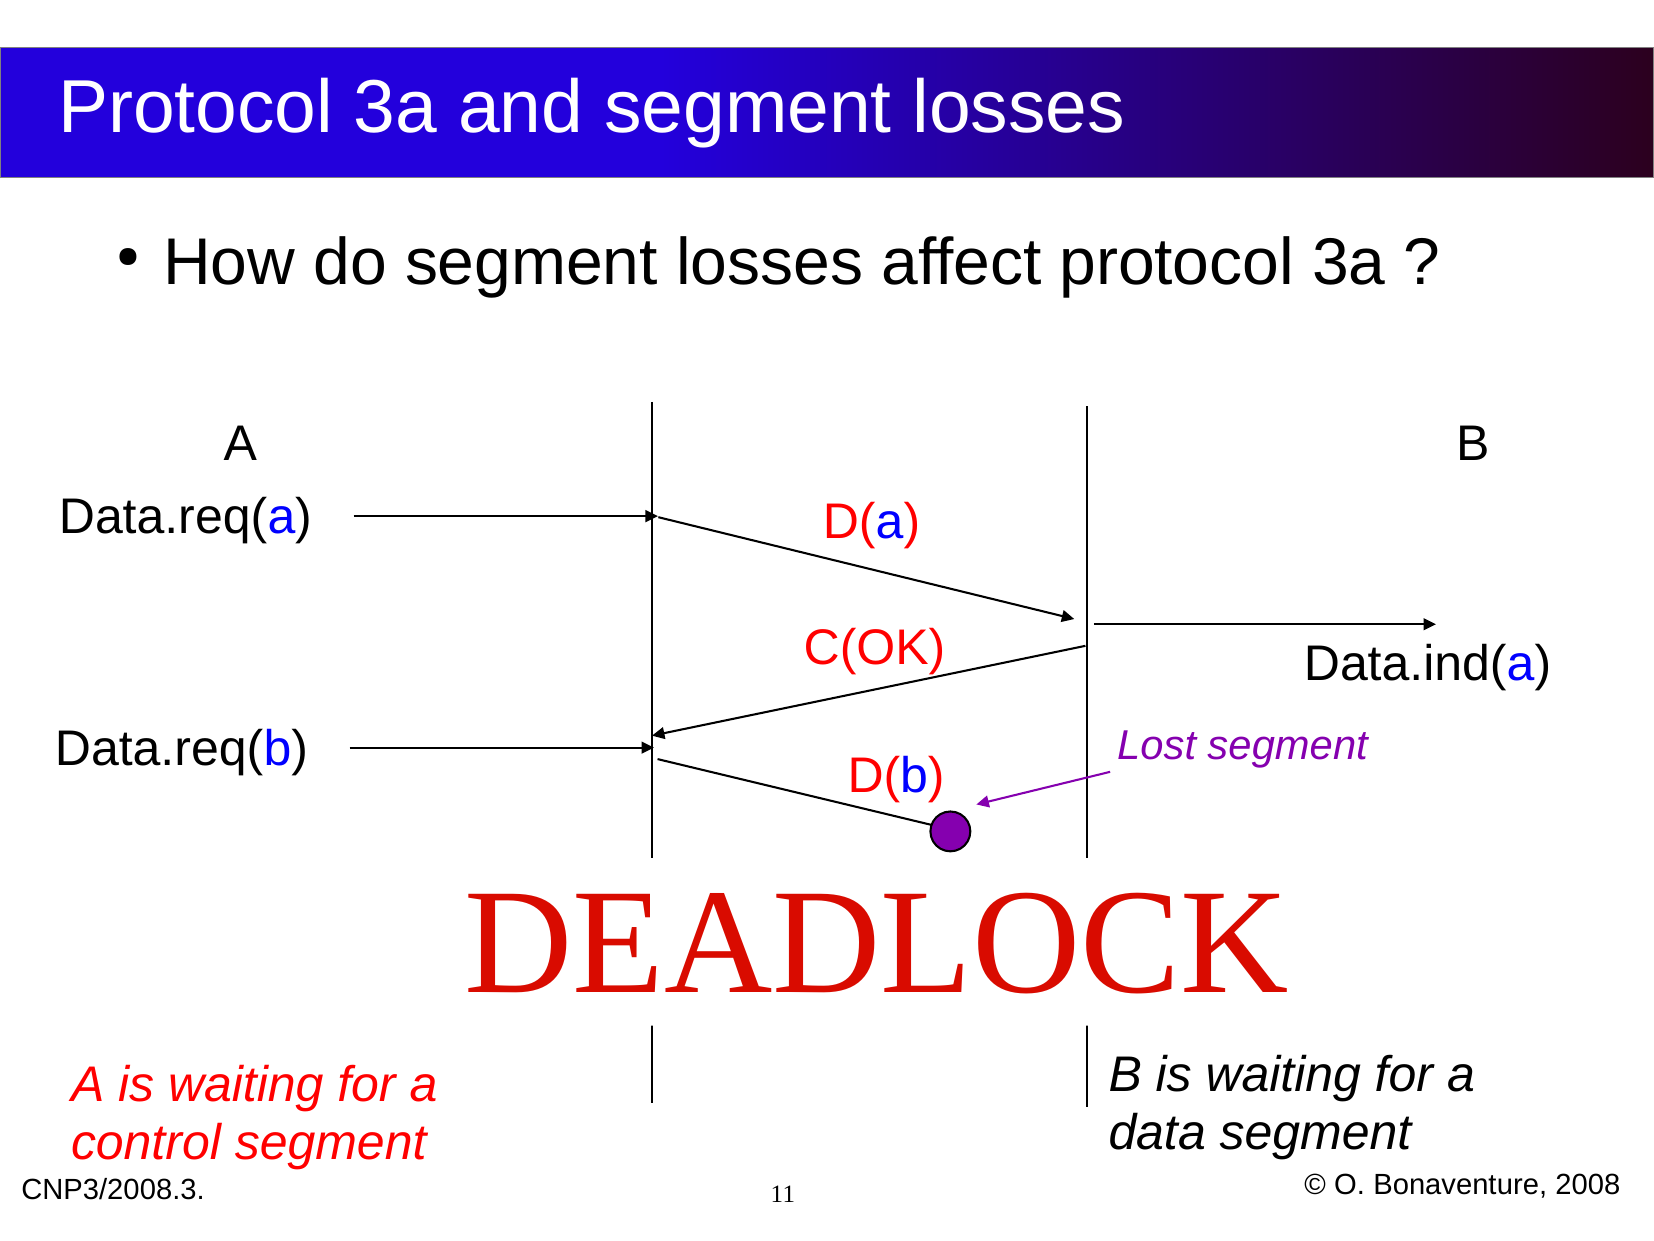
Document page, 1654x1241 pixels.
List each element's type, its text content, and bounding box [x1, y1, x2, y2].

text_box D(a) [822, 498, 921, 549]
title Protocol 3a and segment losses [10, 0, 1230, 219]
text_box A is waiting for a control segment [71, 936, 452, 1172]
text_box Data.req(a) [58, 493, 313, 544]
text_box A B [223, 420, 1495, 472]
text_box [930, 811, 971, 852]
text_box Lost segment [1117, 720, 1368, 770]
text_box A B [234, 430, 246, 446]
text_box Data.ind(a) [1303, 639, 1552, 691]
text_box Data.req(b) [55, 725, 309, 776]
text_box DEADLOCK [457, 858, 1296, 1026]
text_box CNP3/2008.3. [21, 1176, 274, 1212]
text_box D(b) [847, 751, 945, 803]
text_box © O. Bonaventure, 2008 [1304, 1170, 1622, 1201]
text_box C(OK) [803, 624, 946, 675]
text_box B is waiting for a data segment [1108, 985, 1654, 1164]
list How do segment losses affect protocol 3a ? [116, 231, 1529, 379]
